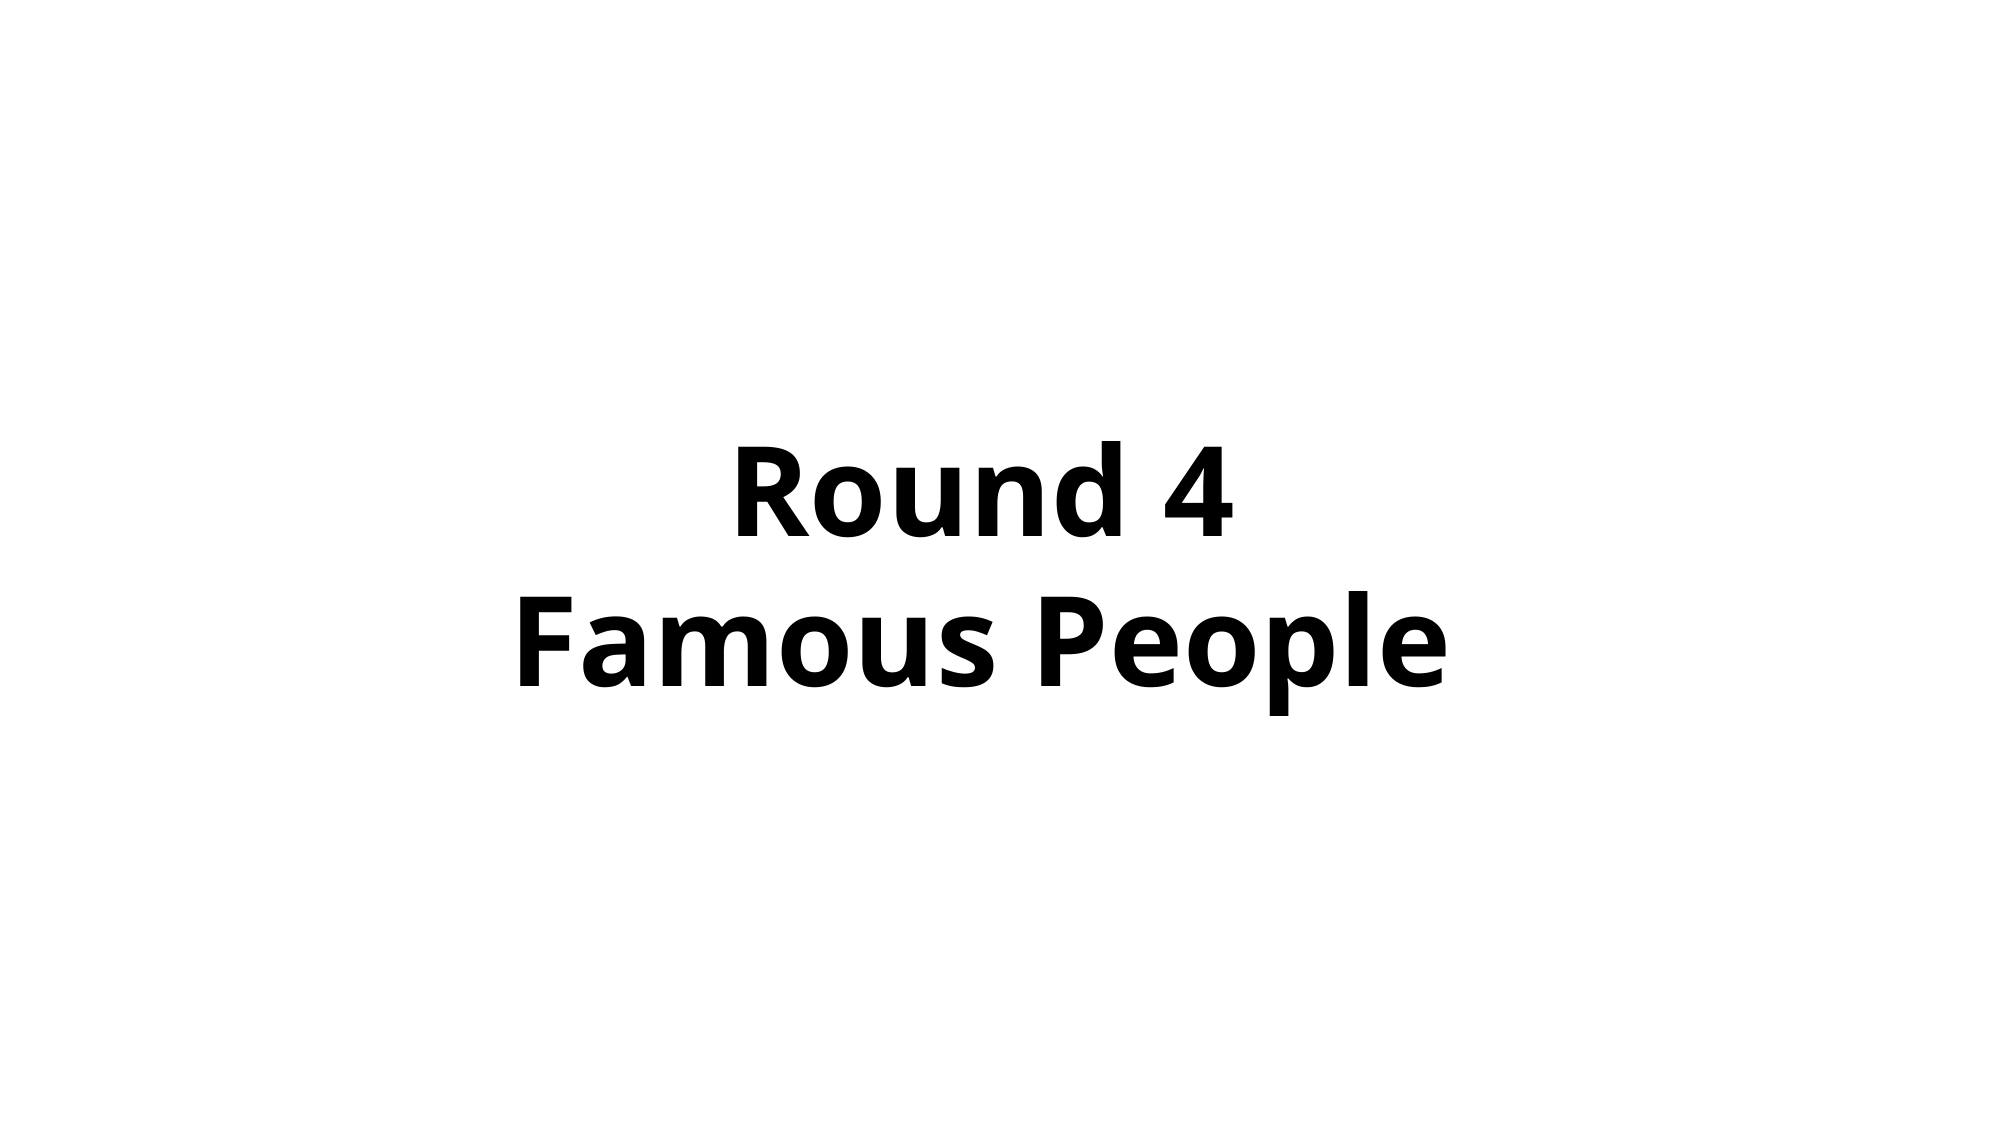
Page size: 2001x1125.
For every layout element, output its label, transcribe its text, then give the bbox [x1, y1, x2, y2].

text_box Round 4 Famous People [484, 403, 1479, 722]
